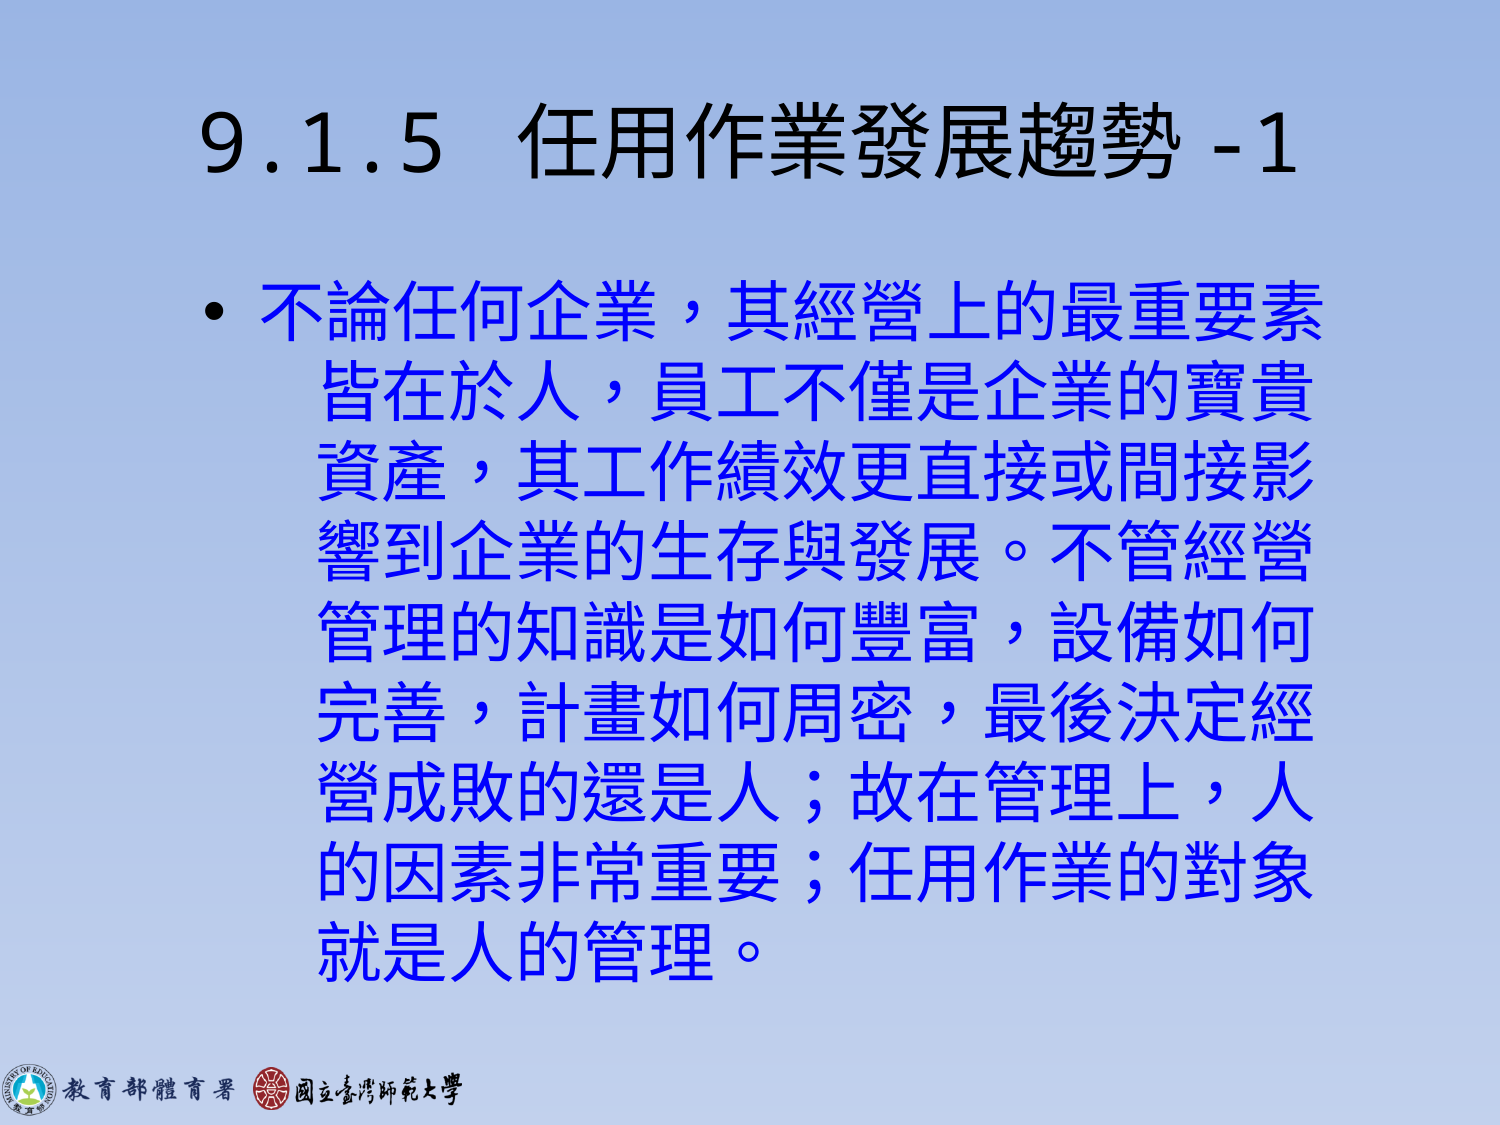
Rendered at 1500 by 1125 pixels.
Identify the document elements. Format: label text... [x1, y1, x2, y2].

title 9.1.5 任用作業發展趨勢-1 [75, 45, 1426, 233]
list 不論任何企業，其經營上的最重要素皆在於人，員工不僅是企業的寶貴資產，其工作績效更直接或間接影響到企業的生存與發展。不管經營管理的知識是如何豐富，設備如何完善，計畫如何周密，最後決定經營成敗的還是人；故在管理上，人的因素非常重要；任用作業的對象就是人的管理。 [187, 262, 1343, 1005]
